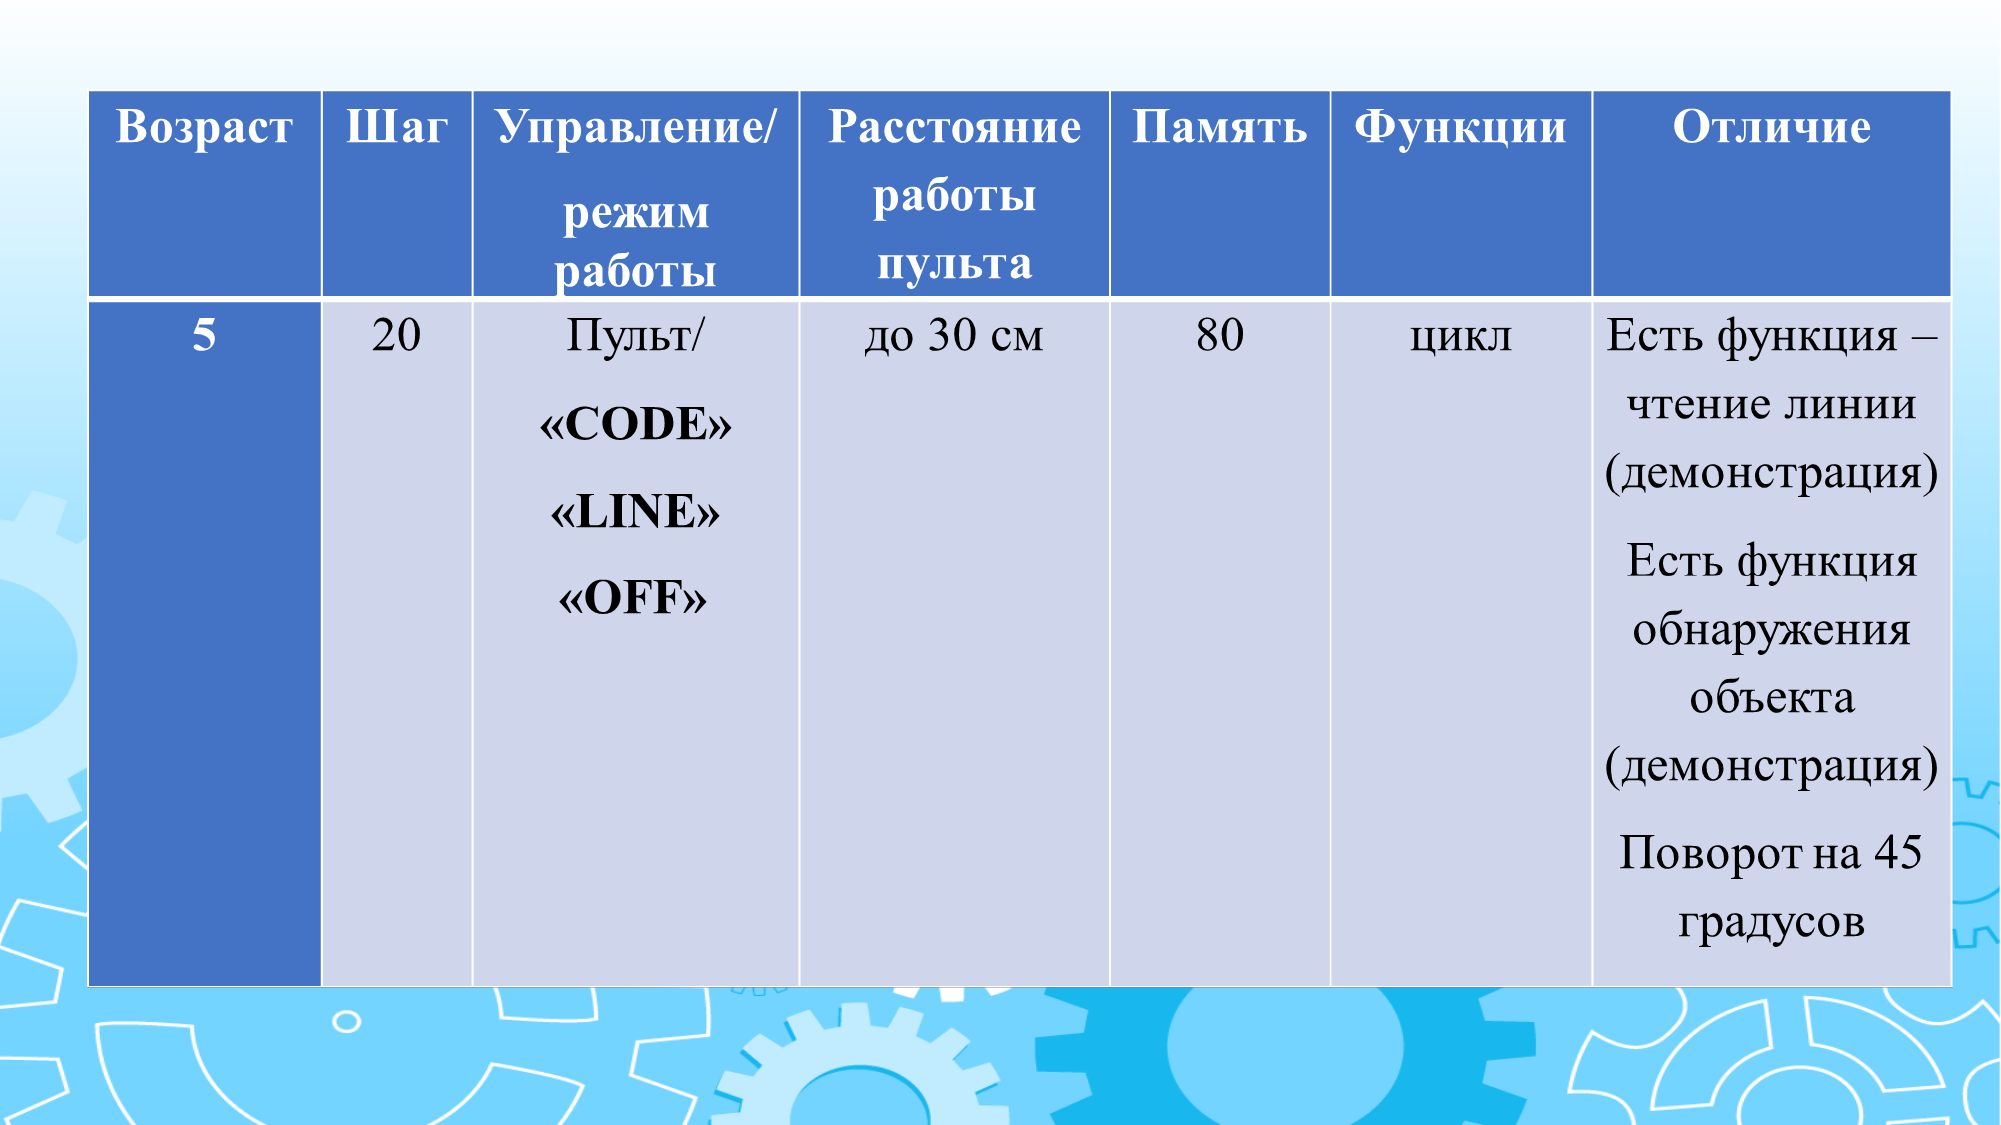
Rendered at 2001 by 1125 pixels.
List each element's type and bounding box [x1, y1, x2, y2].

picture [87, 81, 1954, 988]
